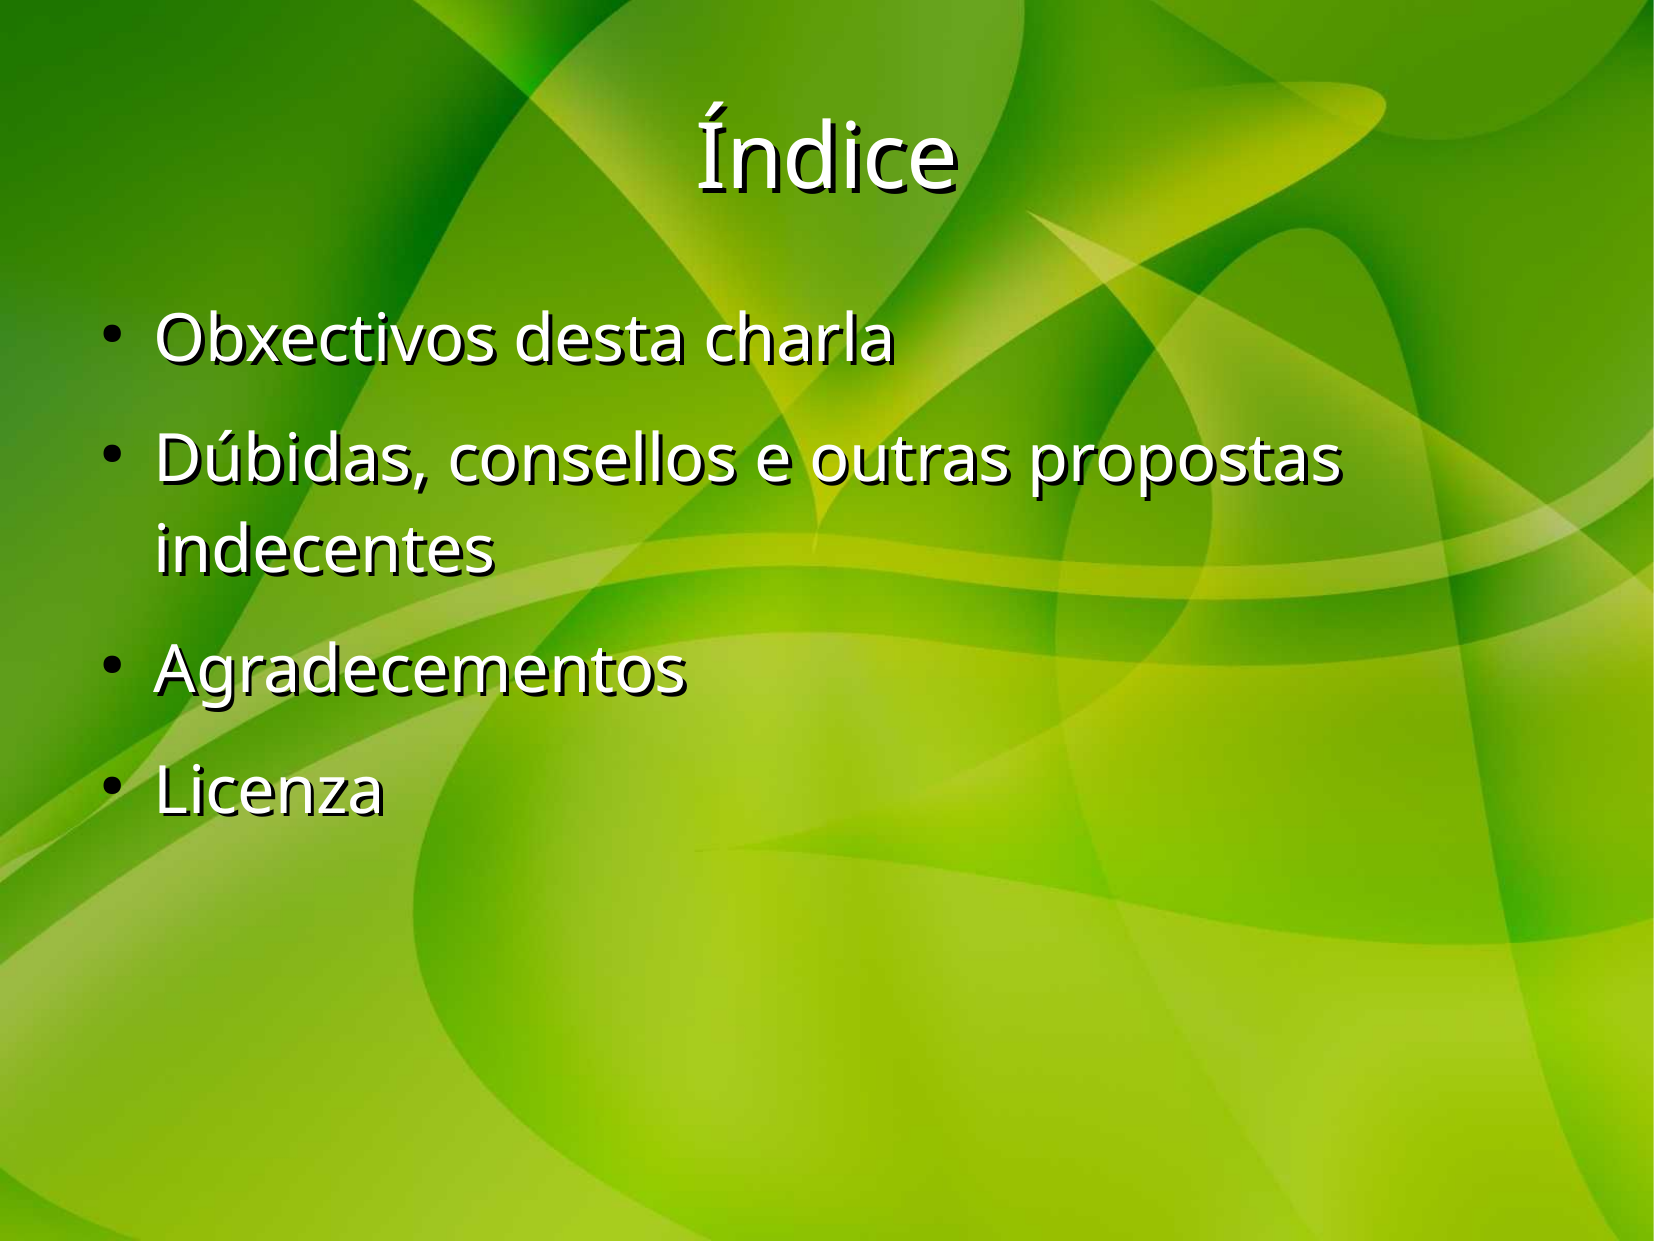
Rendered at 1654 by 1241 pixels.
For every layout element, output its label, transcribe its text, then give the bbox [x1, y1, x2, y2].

picture [0, 0, 1654, 1241]
title Índice [82, 56, 1571, 250]
list Obxectivos desta charla Dúbidas, consellos e outras propostas indecentes Agradecementos Licenza [82, 290, 1571, 1094]
